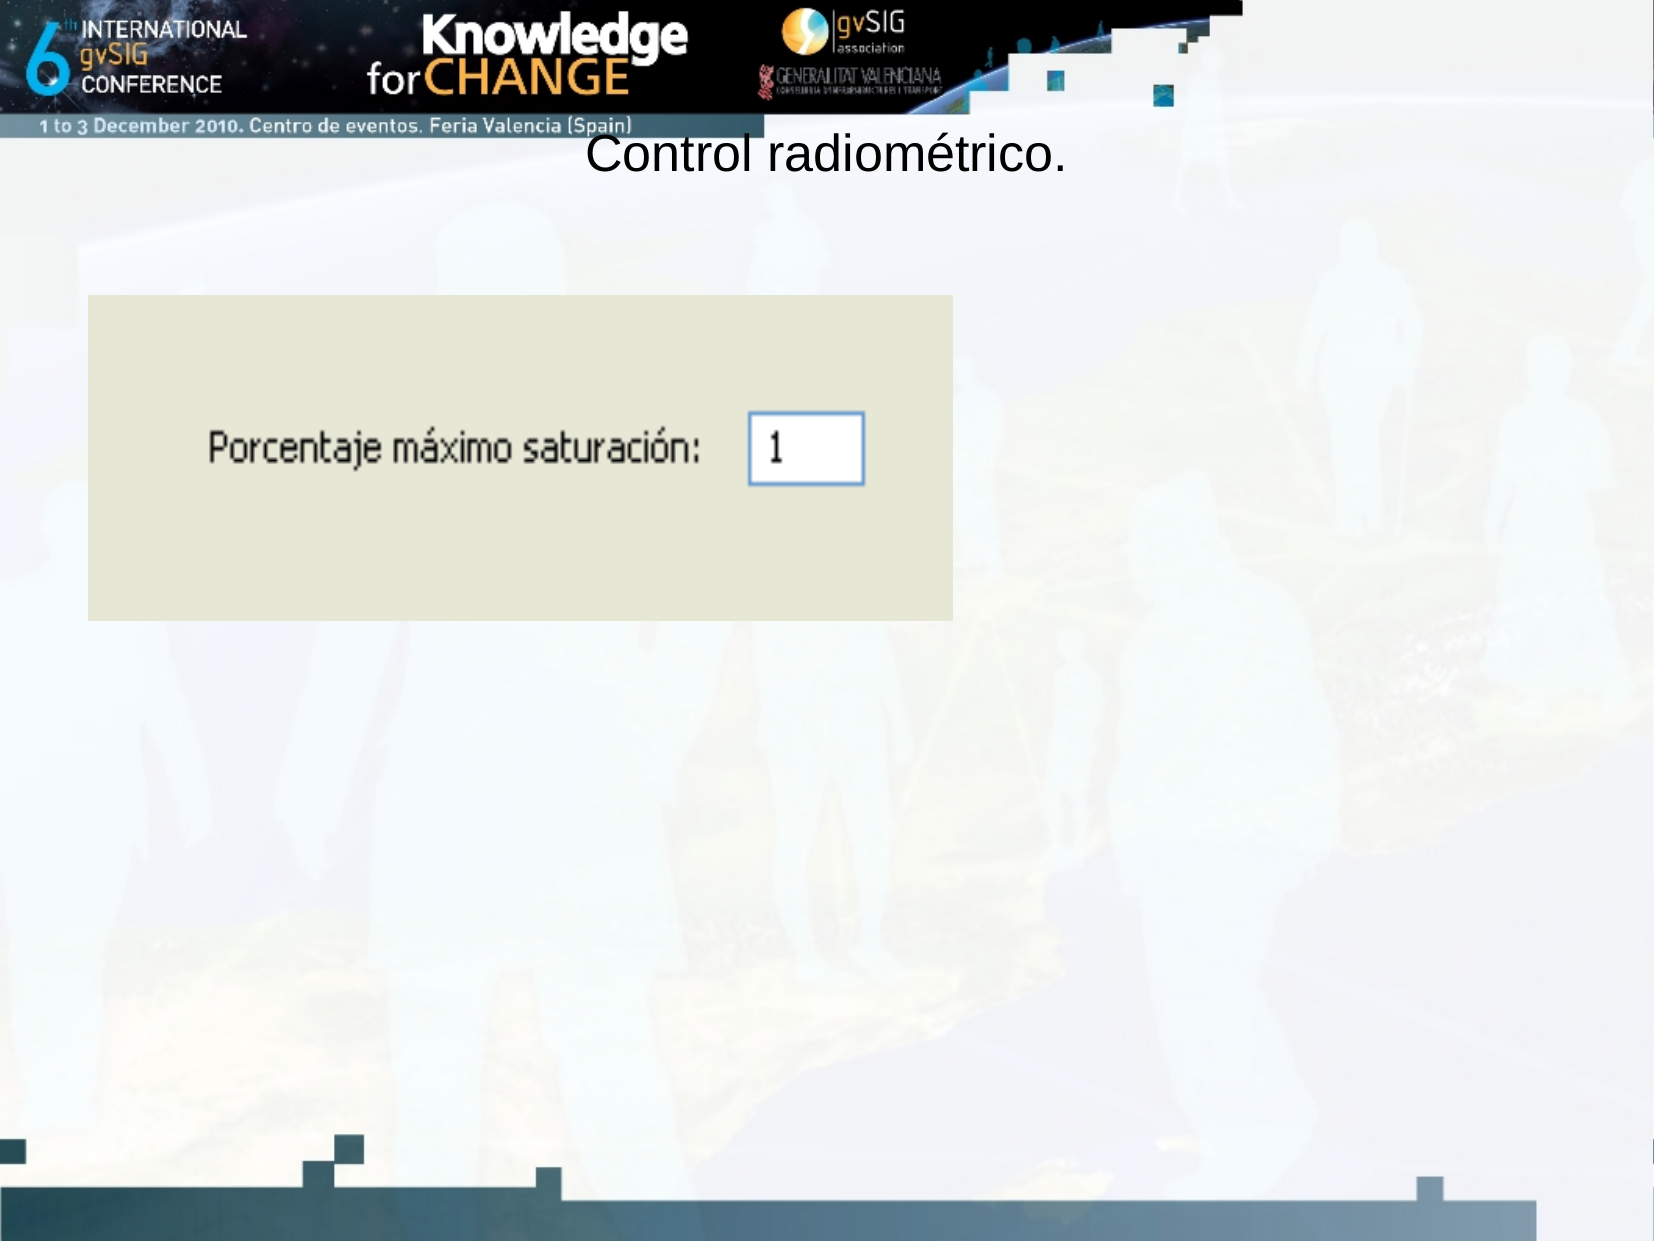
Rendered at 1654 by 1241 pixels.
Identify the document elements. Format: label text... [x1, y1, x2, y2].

title Control radiométrico. [82, 49, 1571, 257]
picture [0, 0, 1654, 1241]
